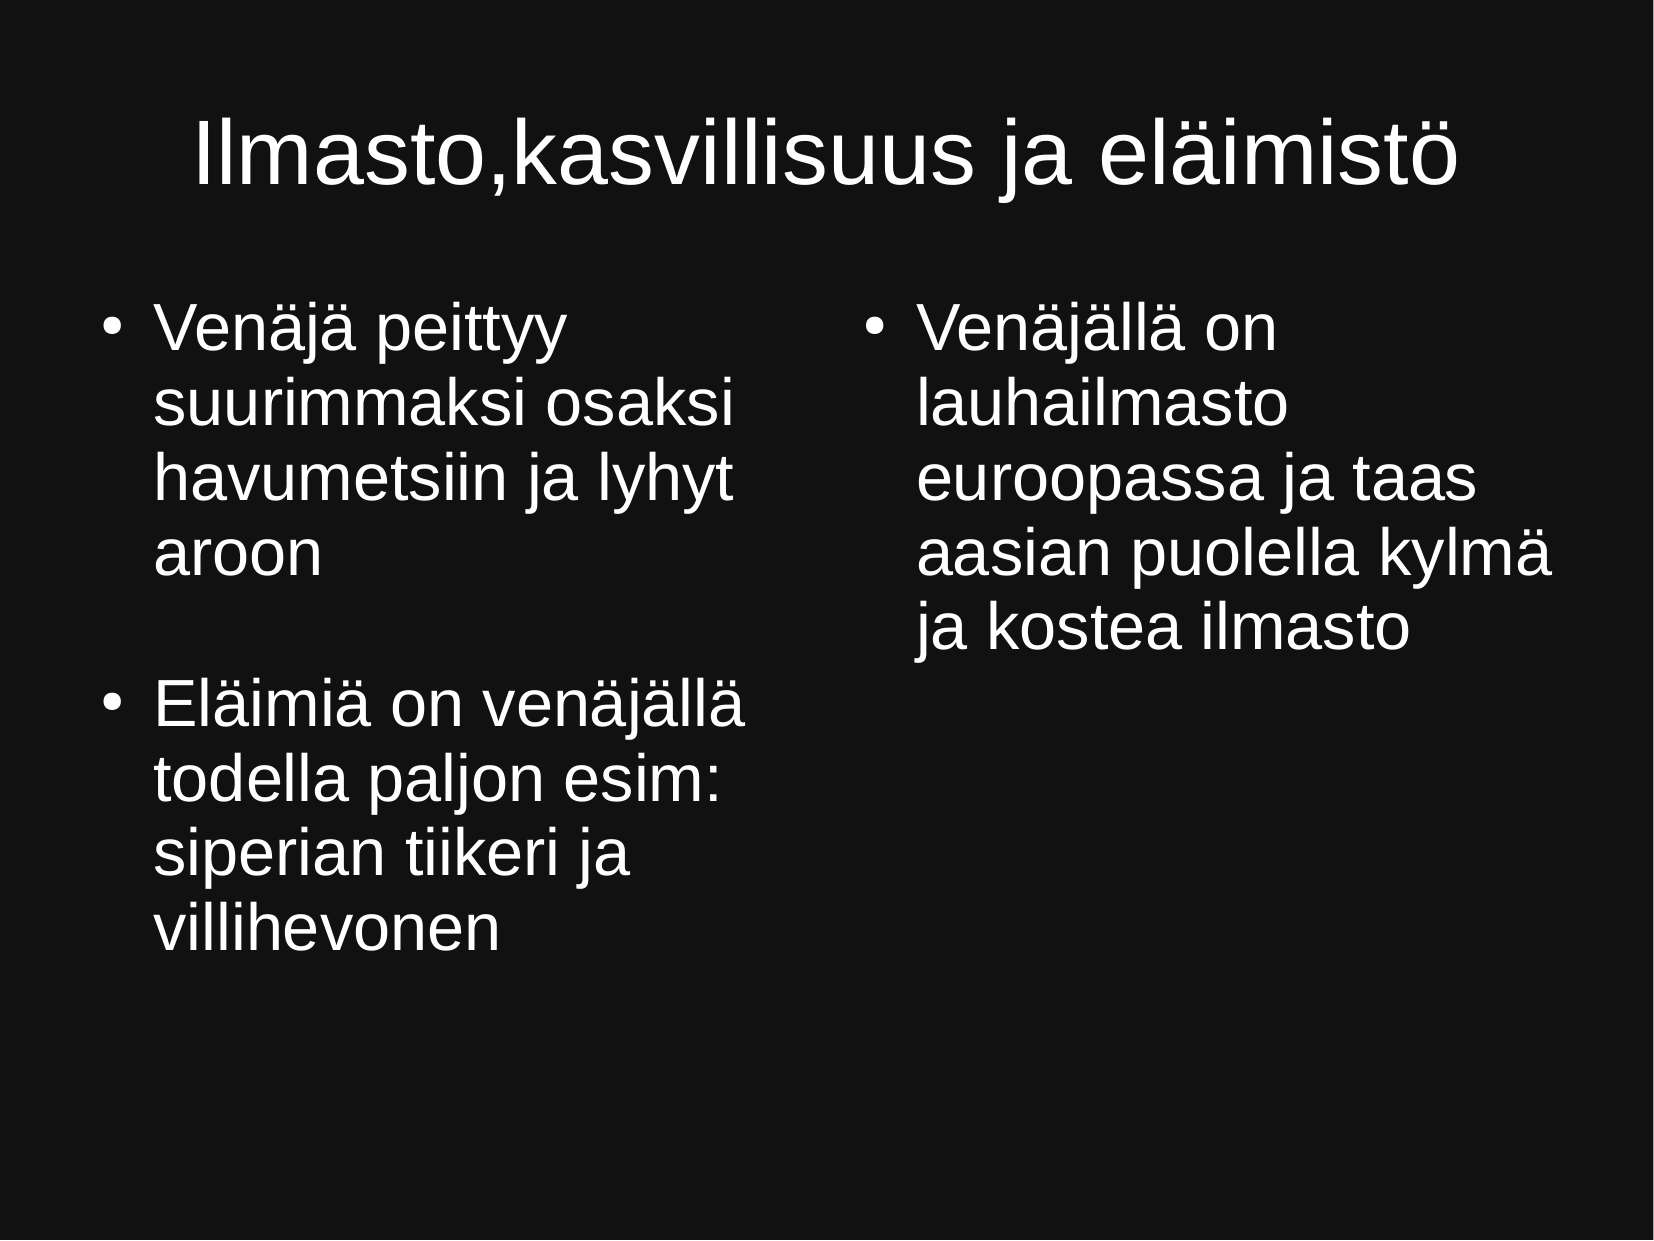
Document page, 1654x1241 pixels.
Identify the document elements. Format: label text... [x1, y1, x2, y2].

list Eläimiä on venäjällä todella paljon esim: siperian tiikeri ja villihevonen [82, 665, 809, 1009]
title Ilmasto,kasvillisuus ja eläimistö [82, 49, 1571, 257]
list Venäjä peittyy suurimmaksi osaksi havumetsiin ja lyhyt aroon [82, 290, 809, 634]
list Venäjällä on lauhailmasto euroopassa ja taas aasian puolella kylmä ja kostea ilmasto [845, 290, 1572, 1010]
